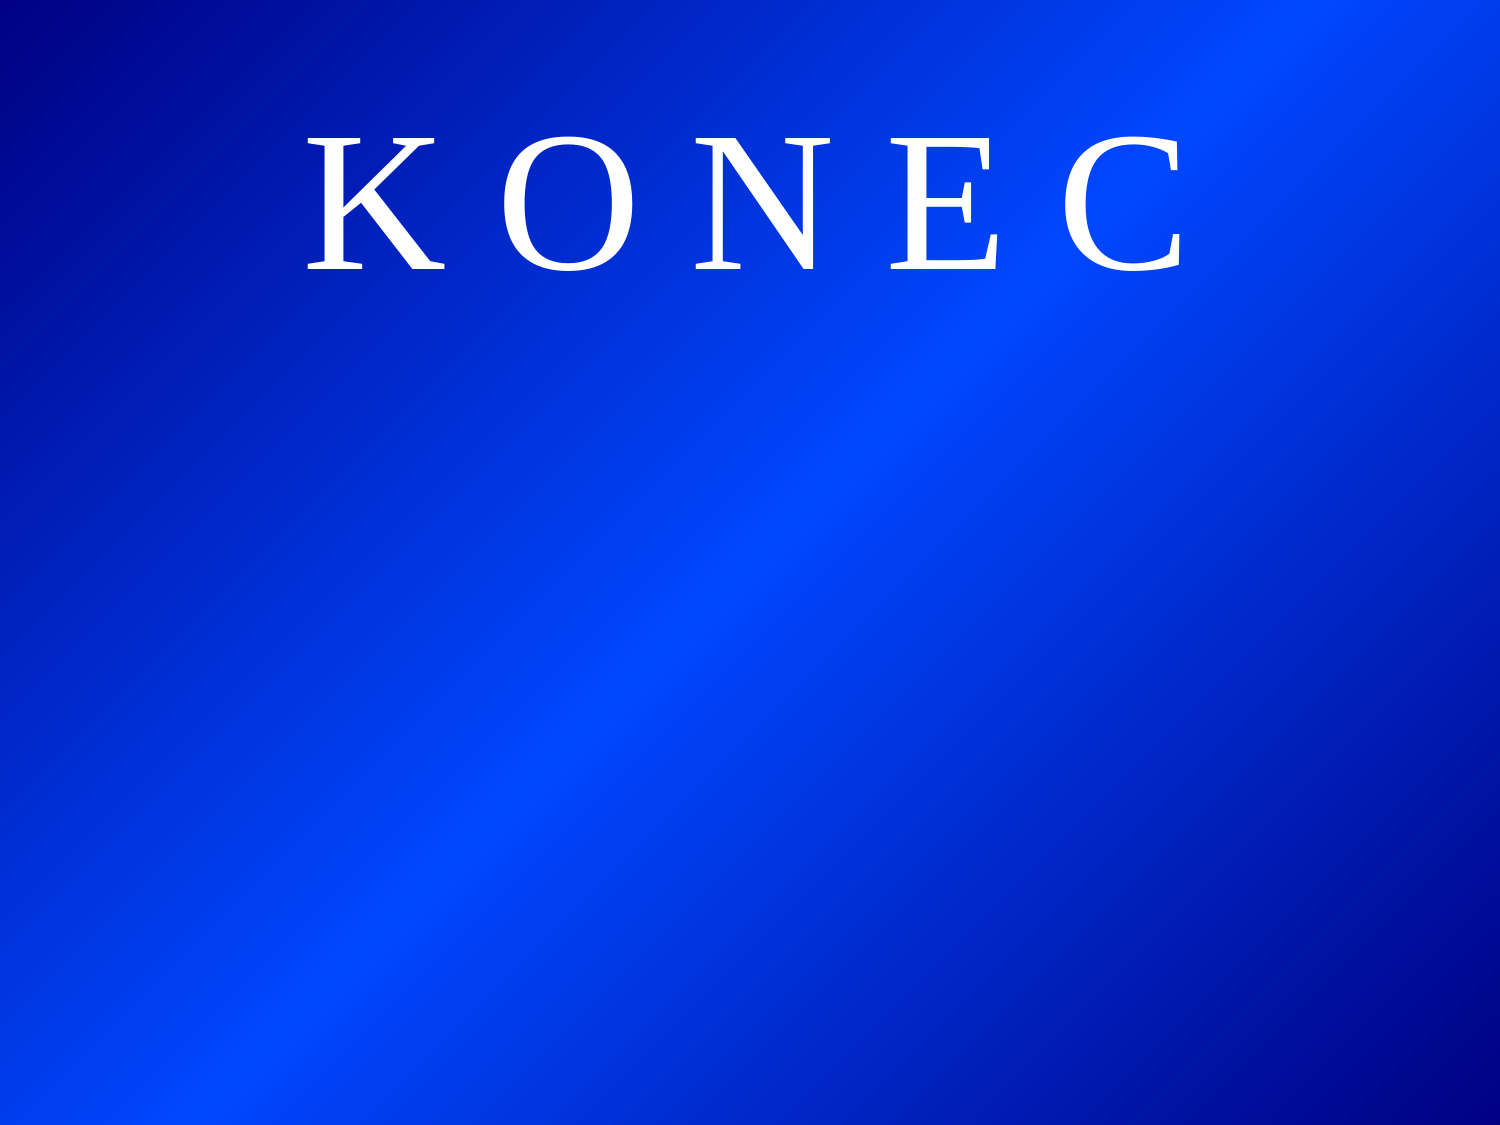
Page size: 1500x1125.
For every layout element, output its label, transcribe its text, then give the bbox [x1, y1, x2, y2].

text_box K O N E C [37, 62, 1450, 318]
